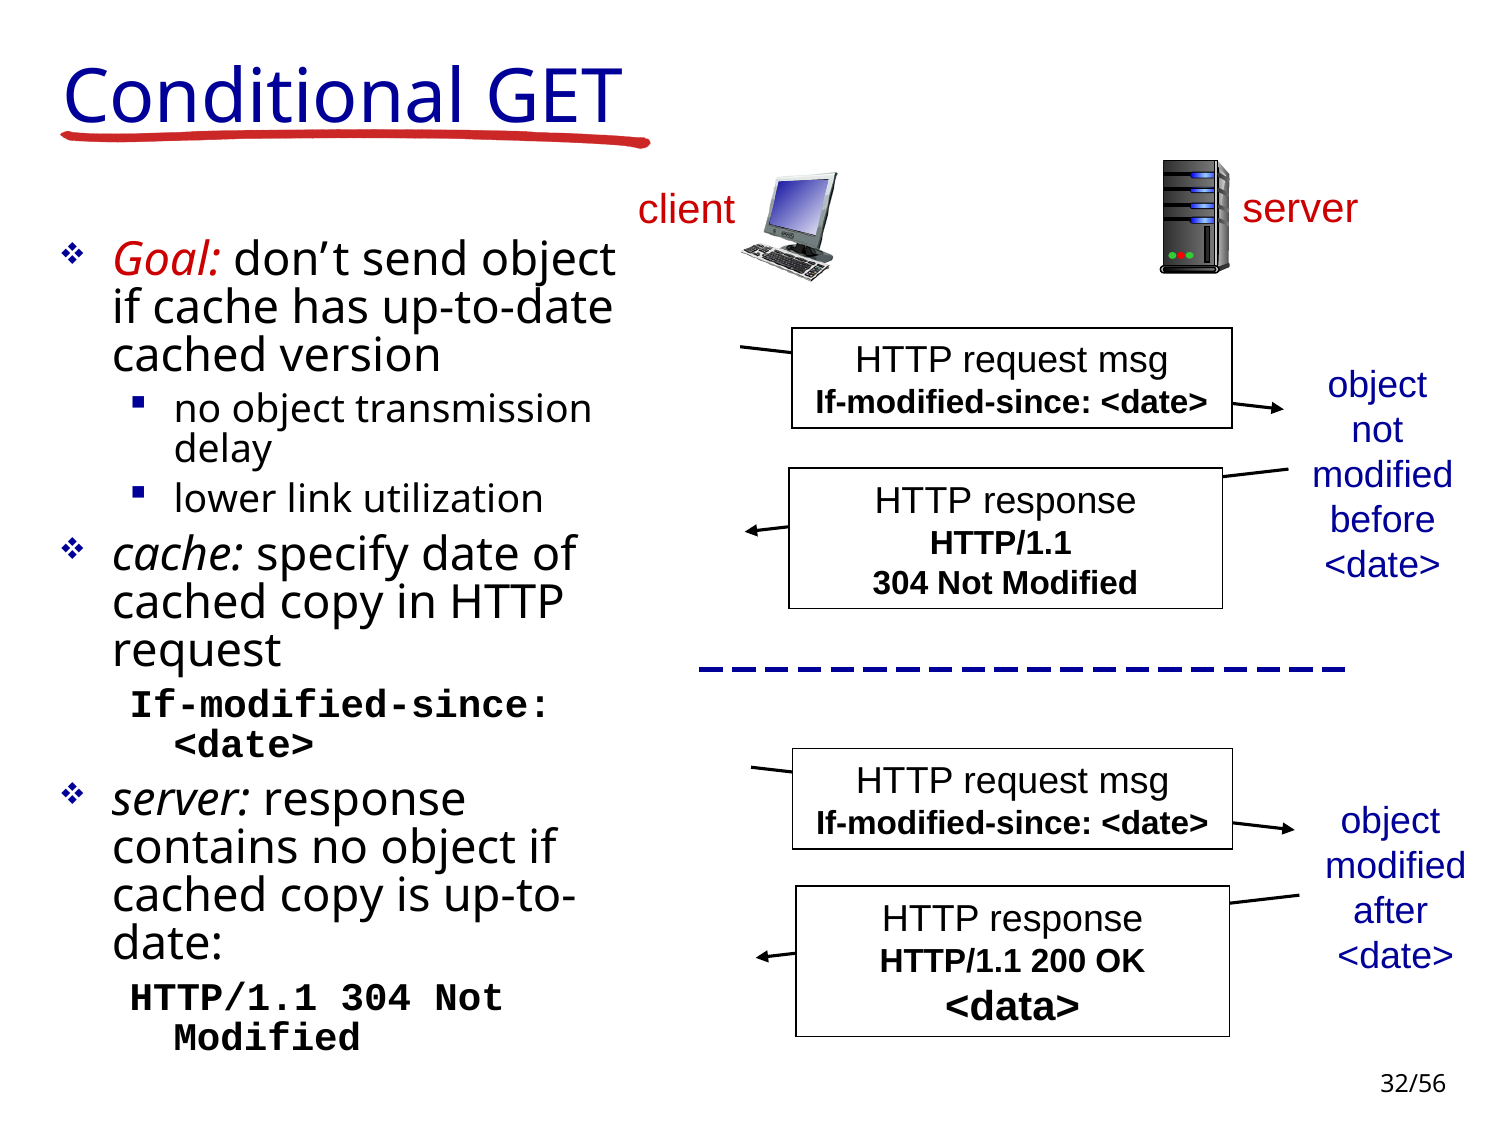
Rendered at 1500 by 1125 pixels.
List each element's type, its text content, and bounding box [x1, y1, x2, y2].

text_box HTTP response HTTP/1.1 304 Not Modified [788, 468, 1223, 609]
list Goal: don’t send object if cache has up-to-date cached version no object transmission delay lower link utilization cache: specify date of cached copy in HTTP request If-modified-since: <date> server: response contains no object if cached copy is up-to-date: HTTP/1.1 304 Not Modified [43, 230, 659, 1073]
title Conditional GET [47, 31, 1354, 154]
text_box HTTP request msg If-modified-since: <date> [791, 327, 1232, 429]
picture [57, 124, 657, 154]
text_box object not modified before <date> [1297, 352, 1469, 594]
text_box object modified after <date> [1310, 788, 1482, 985]
text_box 32/56 [1365, 1060, 1477, 1106]
text_box [1160, 160, 1230, 273]
text_box server [1229, 173, 1374, 239]
text_box [769, 179, 829, 236]
text_box HTTP request msg If-modified-since: <date> [792, 748, 1233, 849]
picture [717, 167, 840, 290]
text_box client [623, 174, 717, 240]
text_box HTTP response HTTP/1.1 200 OK <data> [795, 886, 1230, 1037]
